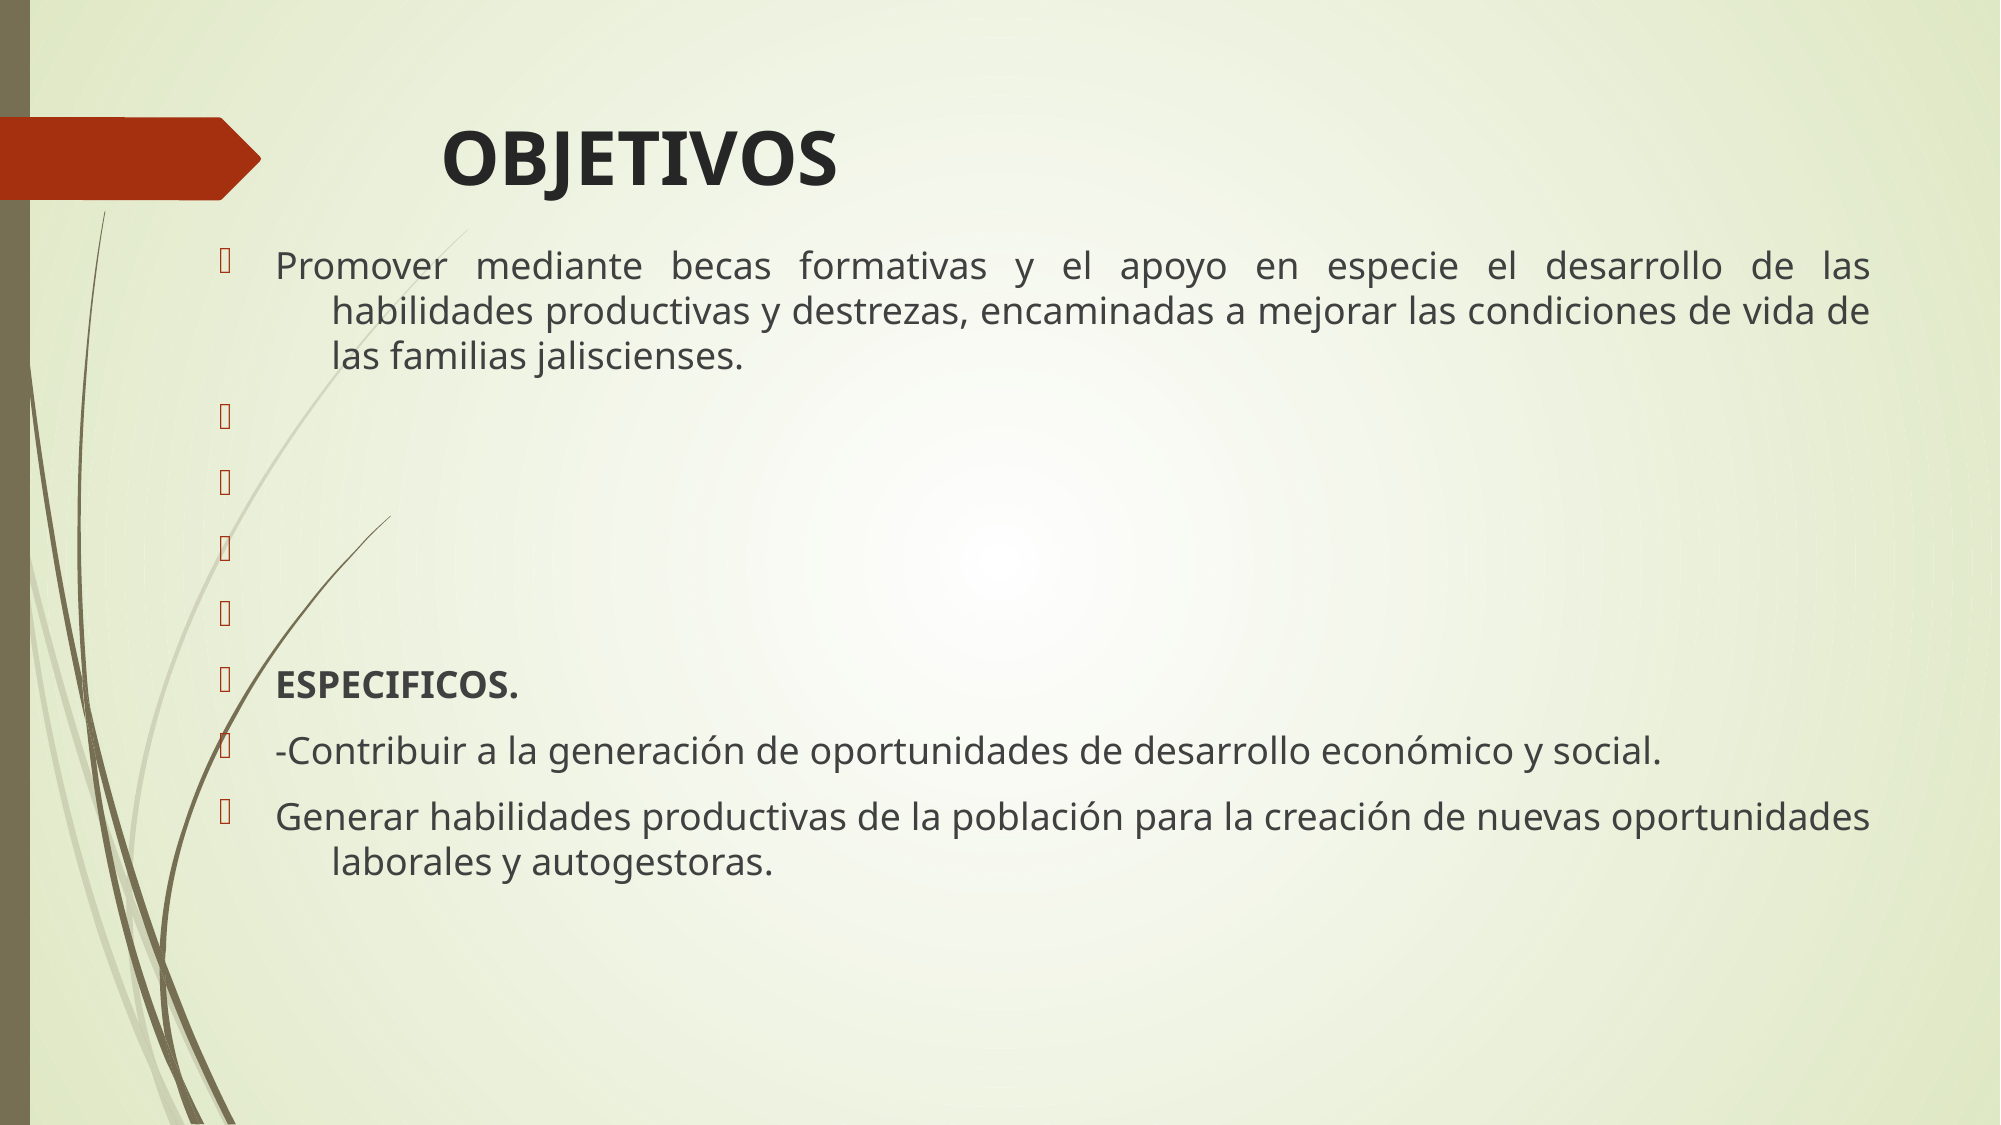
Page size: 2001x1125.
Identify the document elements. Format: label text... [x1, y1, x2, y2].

title OBJETIVOS [425, 102, 1888, 234]
list Promover mediante becas formativas y el apoyo en especie el desarrollo de las habilidades productivas y destrezas, encaminadas a mejorar las condiciones de vida de las familias jaliscienses. ESPECIFICOS. -Contribuir a la generación de oportunidades de desarrollo económico y social. Generar habilidades productivas de la población para la creación de nuevas oportunidades laborales y autogestoras. [203, 234, 1888, 970]
